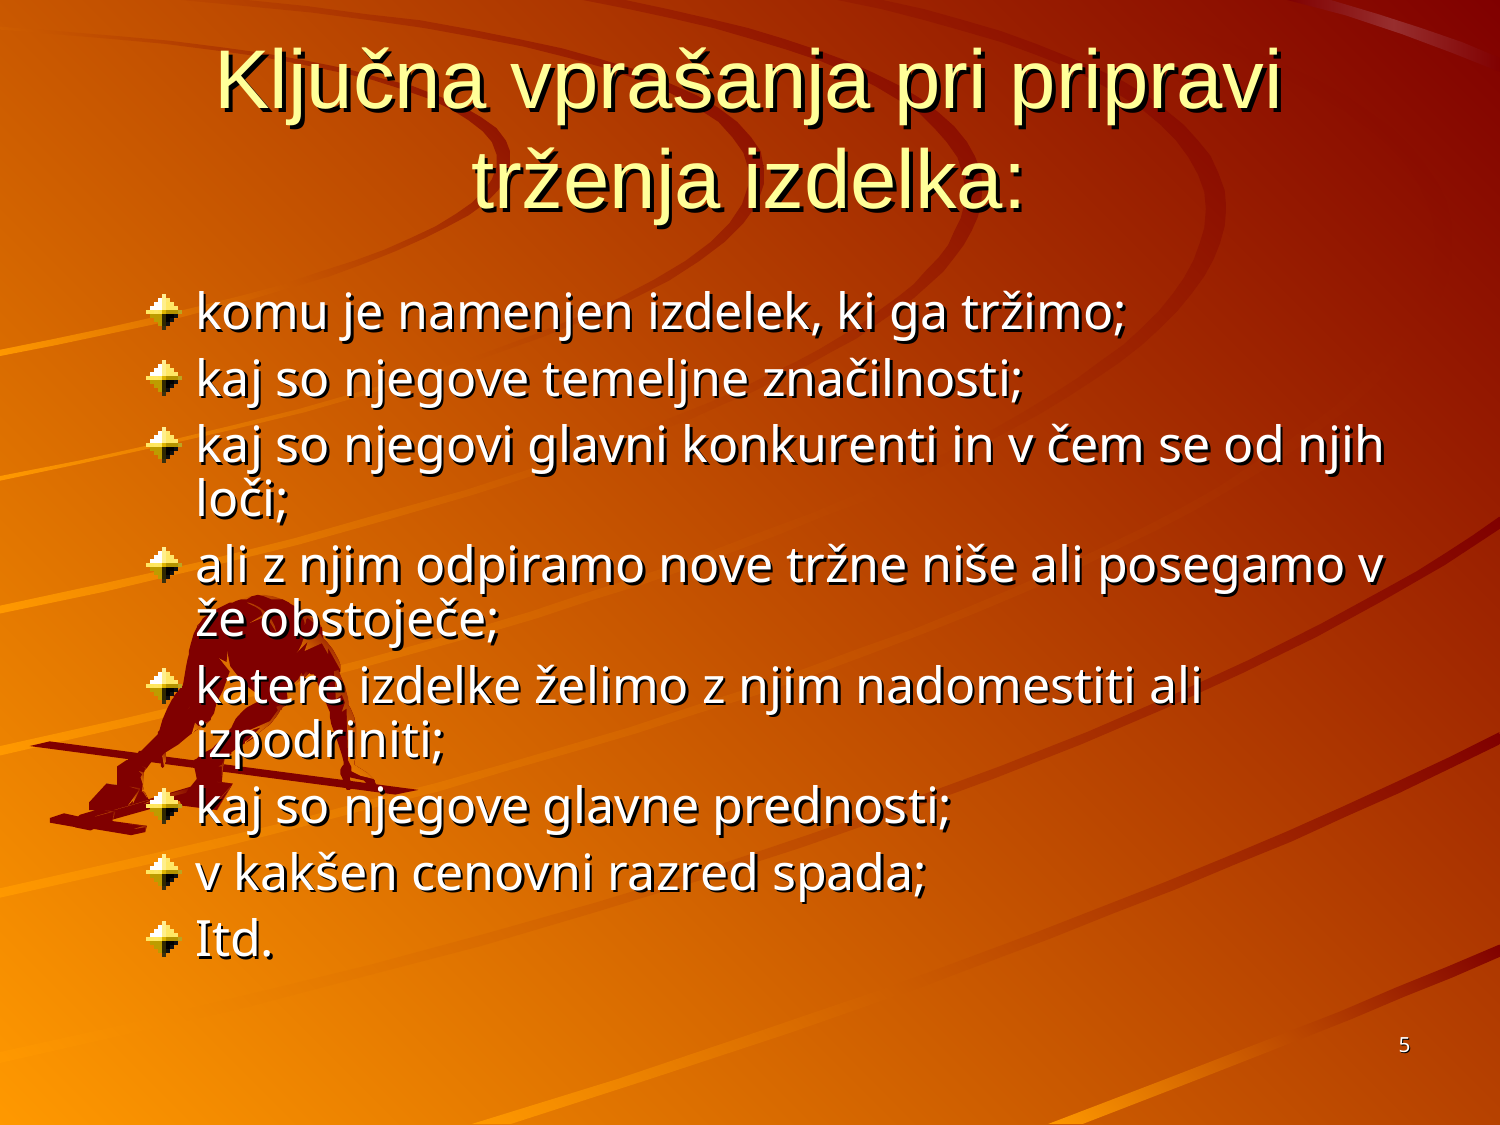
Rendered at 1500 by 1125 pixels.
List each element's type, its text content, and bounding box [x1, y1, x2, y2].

title Ključna vprašanja pri pripravi trženja izdelka: [74, 17, 1424, 233]
text_box <number> [1074, 1024, 1426, 1100]
list komu je namenjen izdelek, ki ga tržimo; kaj so njegove temeljne značilnosti; kaj so njegovi glavni konkurenti in v čem se od njih loči; ali z njim odpiramo nove tržne niše ali posegamo v že obstoječe; katere izdelke želimo z njim nadomestiti ali izpodriniti; kaj so njegove glavne prednosti; v kakšen cenovni razred spada; Itd. [123, 278, 1425, 1006]
